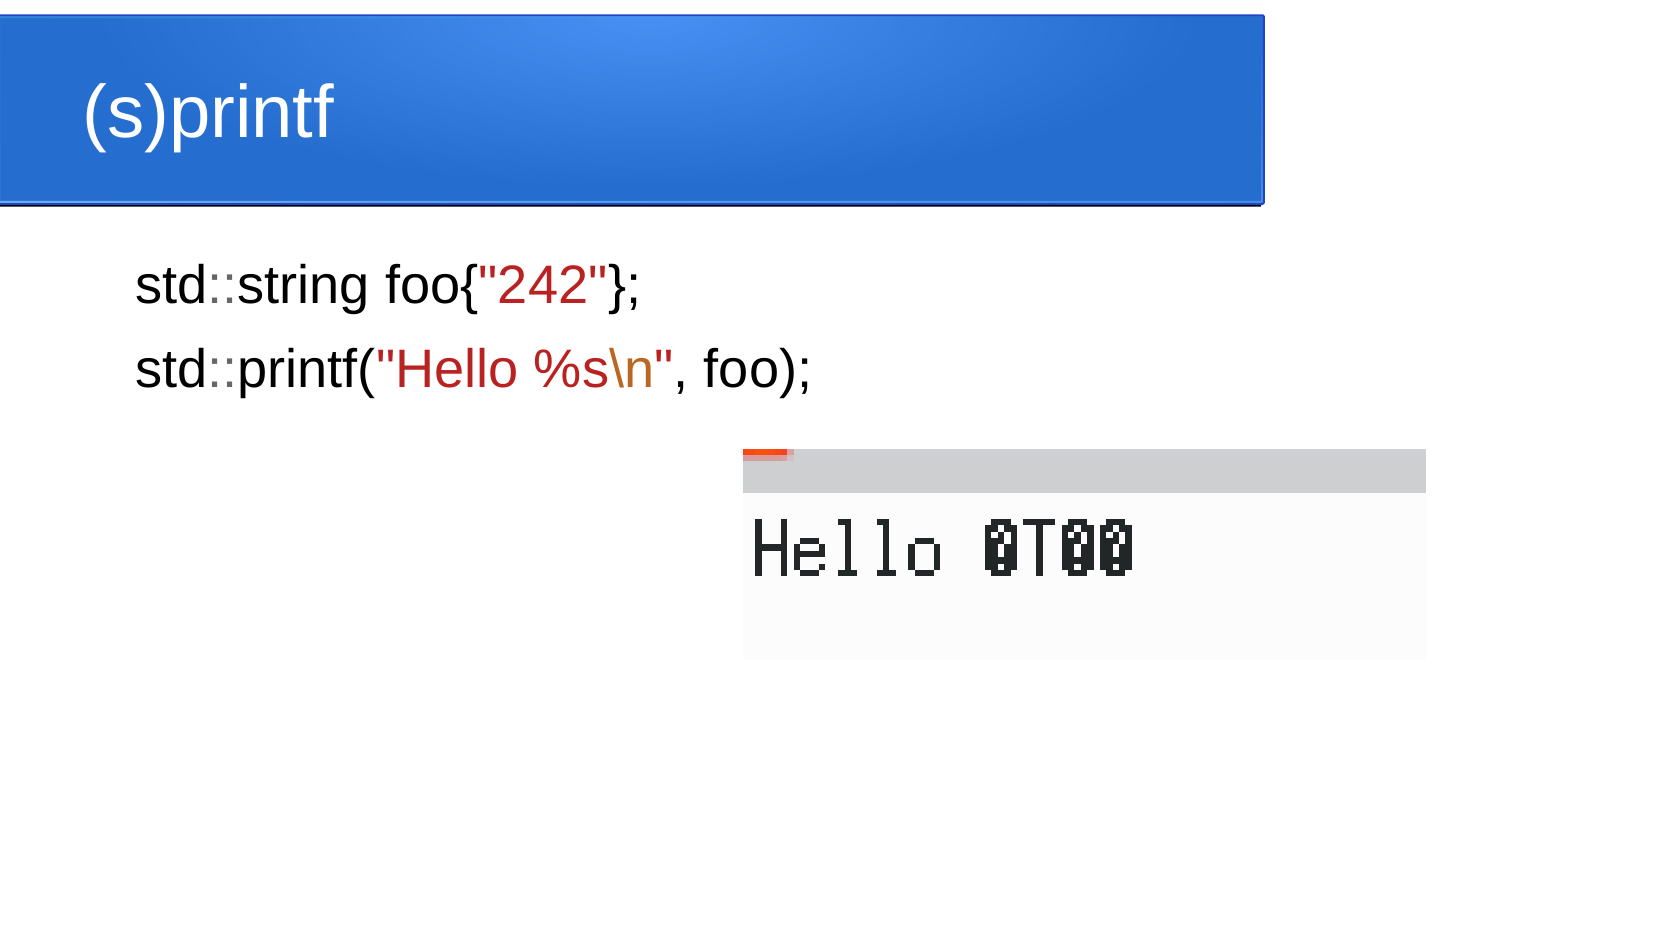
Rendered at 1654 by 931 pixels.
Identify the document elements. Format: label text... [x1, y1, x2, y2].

list std::string foo{"242"}; std::printf("Hello %s\n", foo); [75, 254, 1564, 871]
title (s)printf [82, 35, 1235, 189]
picture [743, 449, 1426, 661]
